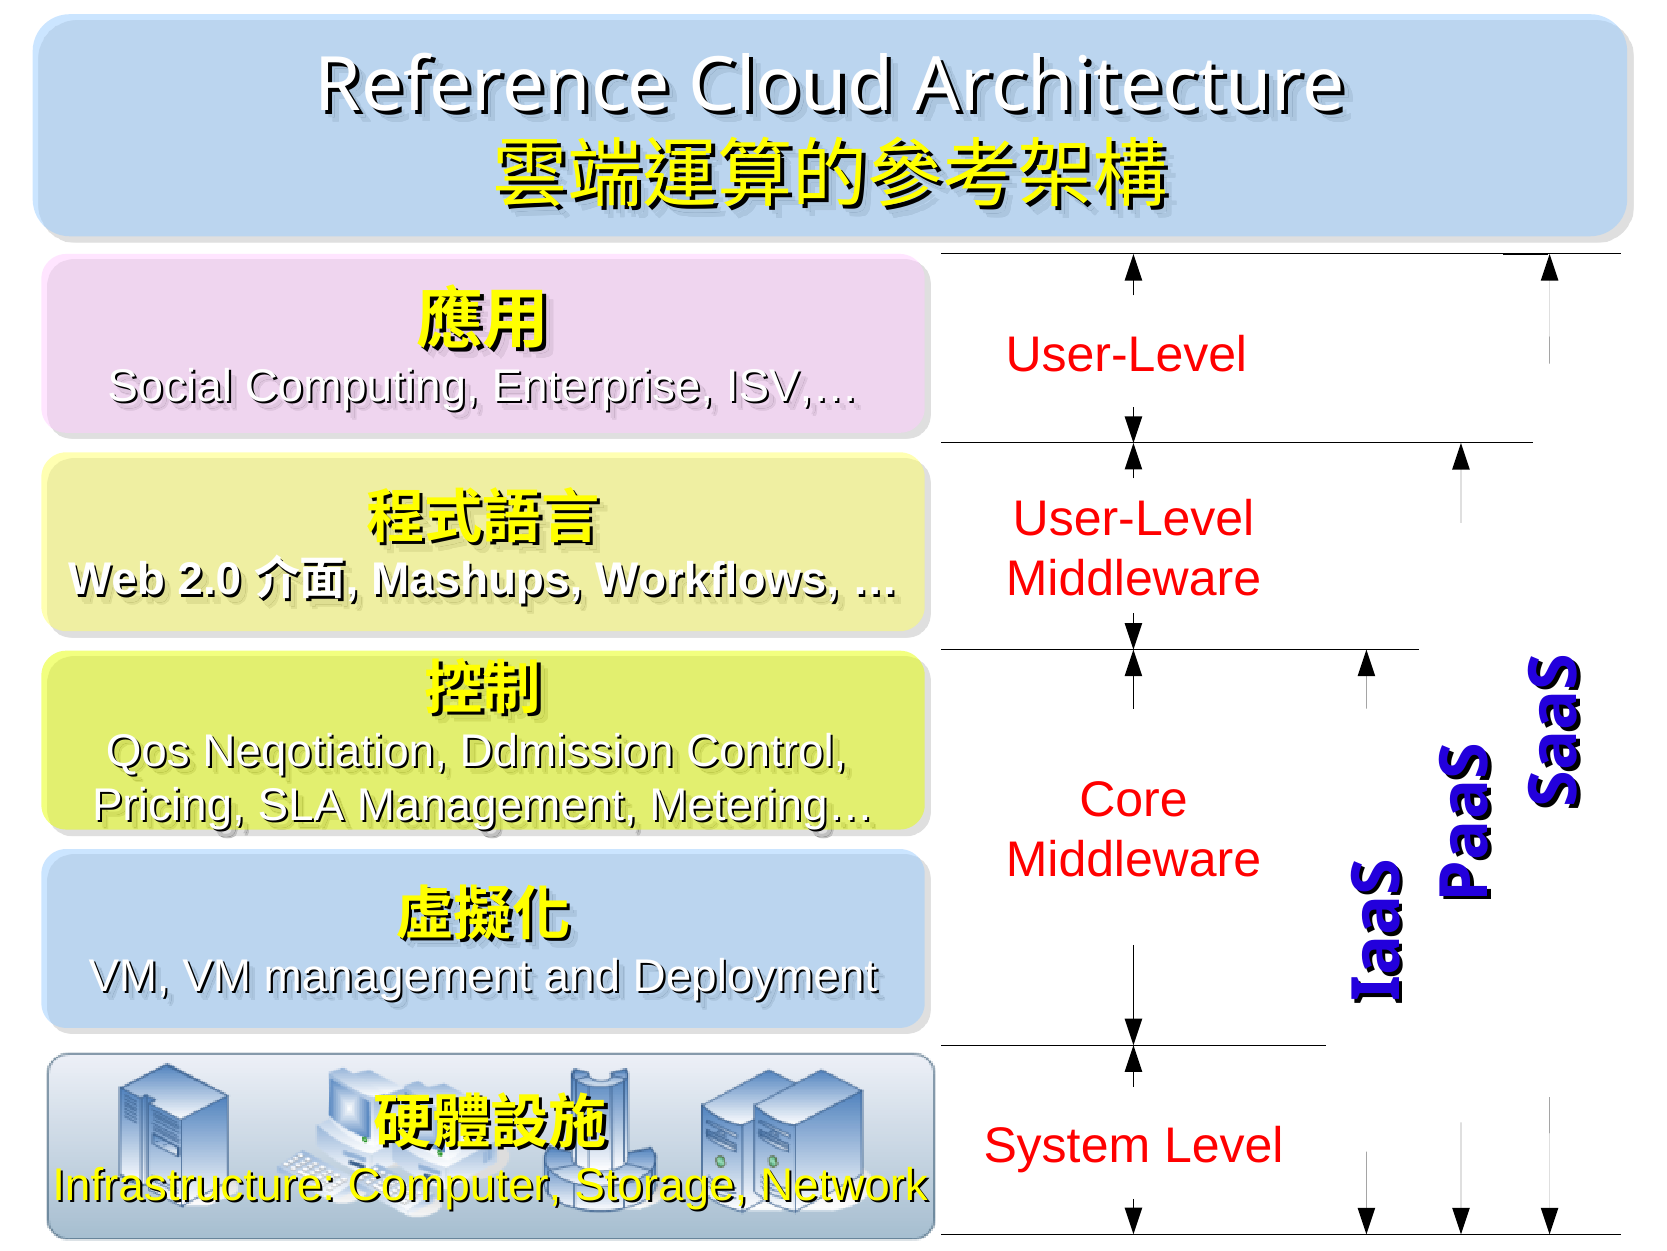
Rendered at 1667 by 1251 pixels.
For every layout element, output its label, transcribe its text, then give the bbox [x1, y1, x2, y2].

text_box 控制 Qos Neqotiation, Ddmission Control, Pricing, SLA Management, Metering… [41, 650, 925, 830]
text_box Reference Cloud Architecture 雲端運算的參考架構 [32, 14, 1628, 237]
text_box 虛擬化 VM, VM management and Deployment [41, 849, 925, 1028]
picture [41, 1047, 940, 1247]
text_box 程式語言 Web 2.0 介面, Mashups, Workflows, … [41, 452, 925, 632]
text_box System Level [941, 1086, 1326, 1199]
text_box 應用 Social Computing, Enterprise, ISV,… [41, 253, 925, 433]
text_box IaaS [1317, 708, 1428, 1152]
text_box User-Level Middleware [941, 478, 1326, 614]
text_box User-Level [941, 295, 1326, 408]
text_box PaaS [1406, 522, 1516, 1123]
text_box Core Middleware [941, 708, 1317, 945]
text_box SaaS [1494, 363, 1605, 1098]
